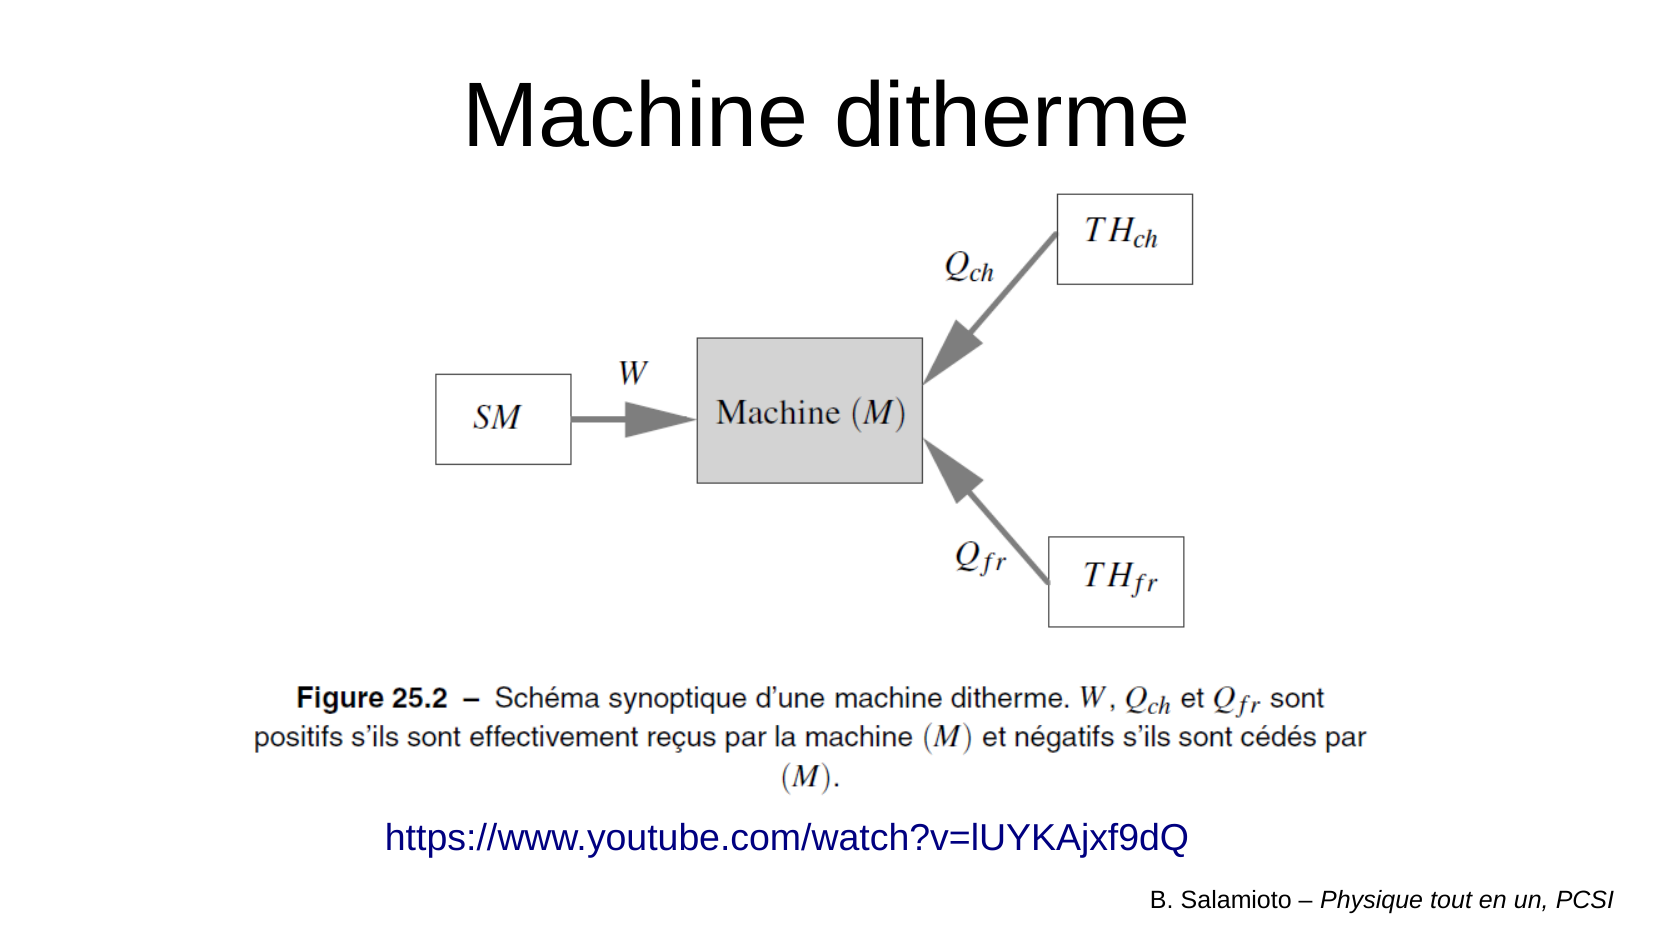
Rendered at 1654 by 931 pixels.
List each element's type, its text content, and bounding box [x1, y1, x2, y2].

text_box B. Salamioto – Physique tout en un, PCSI [1135, 878, 1630, 922]
text_box https://www.youtube.com/watch?v=lUYKAjxf9dQ [370, 809, 1205, 908]
picture [224, 165, 1481, 810]
title Machine ditherme [82, 37, 1571, 193]
